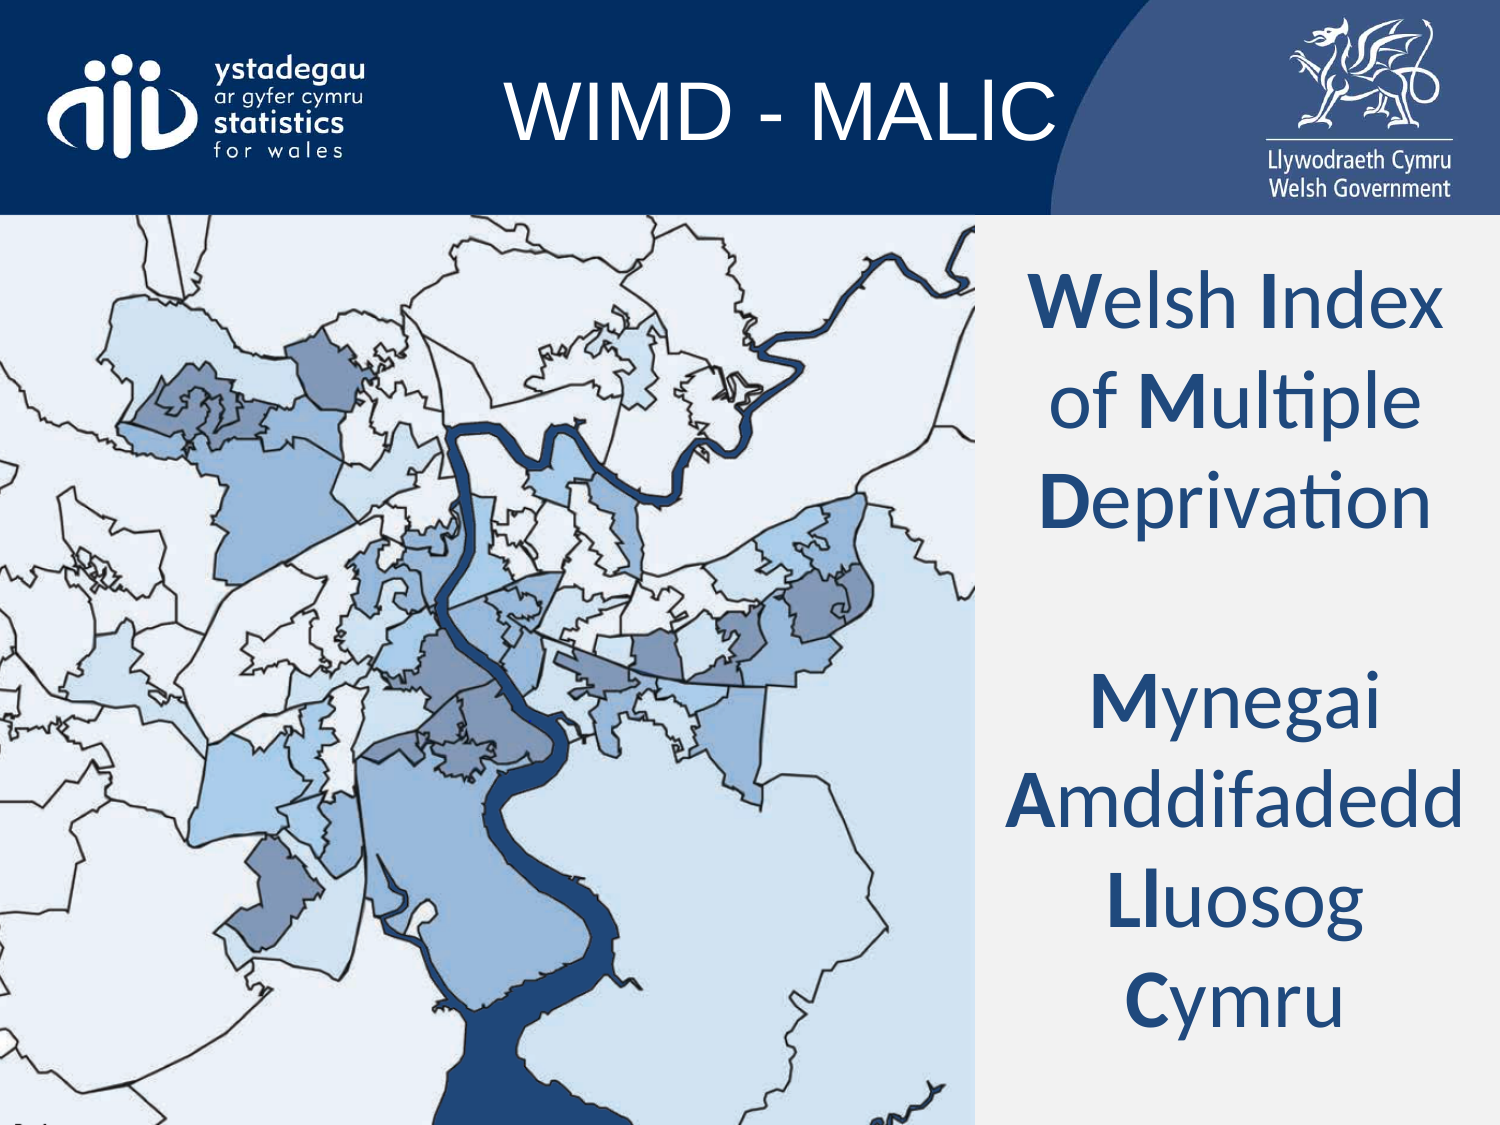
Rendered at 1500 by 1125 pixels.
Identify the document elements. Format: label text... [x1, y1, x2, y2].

text_box Welsh Index of Multiple Deprivation Mynegai Amddifadedd Lluosog Cymru [974, 237, 1498, 1061]
text_box WIMD - MALlC [397, 49, 1166, 166]
picture [0, 0, 1500, 1125]
